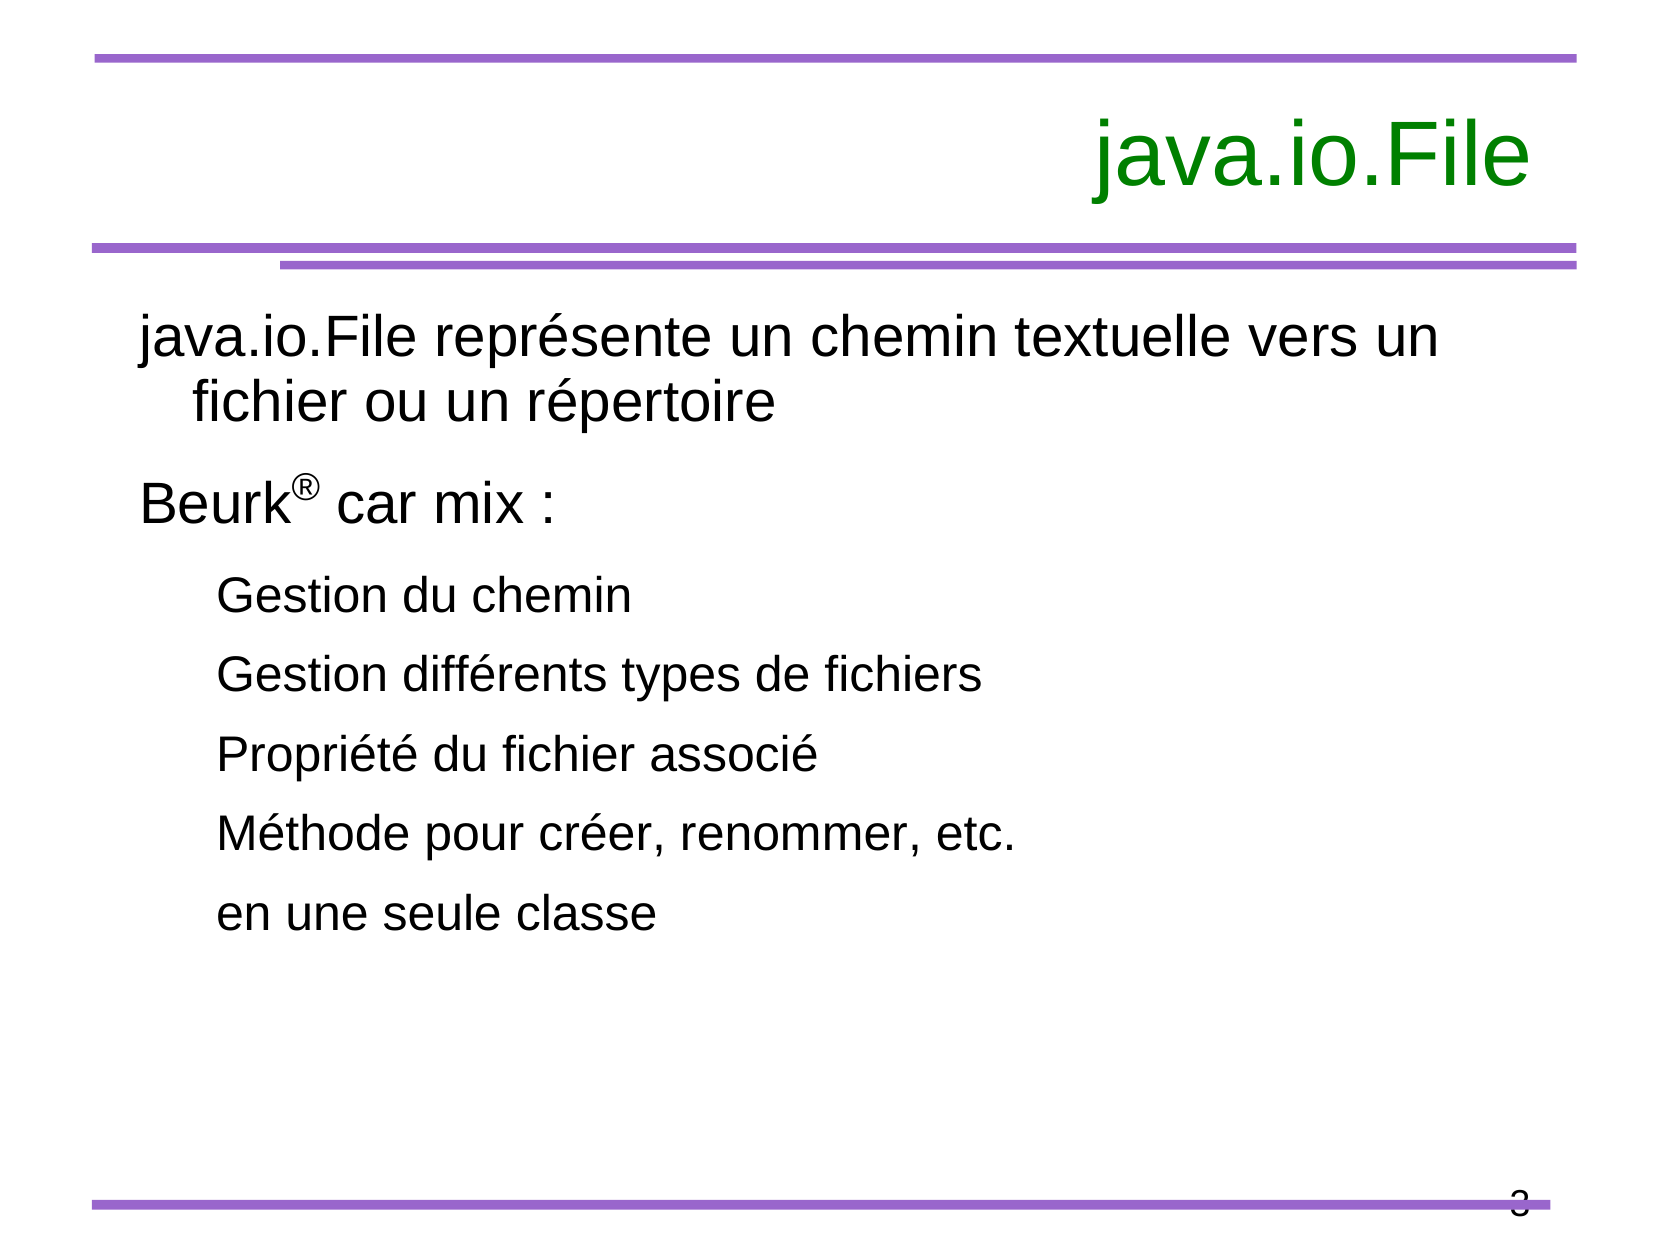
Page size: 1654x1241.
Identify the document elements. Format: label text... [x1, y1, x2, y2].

list java.io.File représente un chemin textuelle vers un fichier ou un répertoire Beurk® car mix : Gestion du chemin Gestion différents types de fichiers Propriété du fichier associé Méthode pour créer, renommer, etc. en une seule classe [121, 303, 1534, 1101]
title java.io.File [121, 49, 1534, 257]
